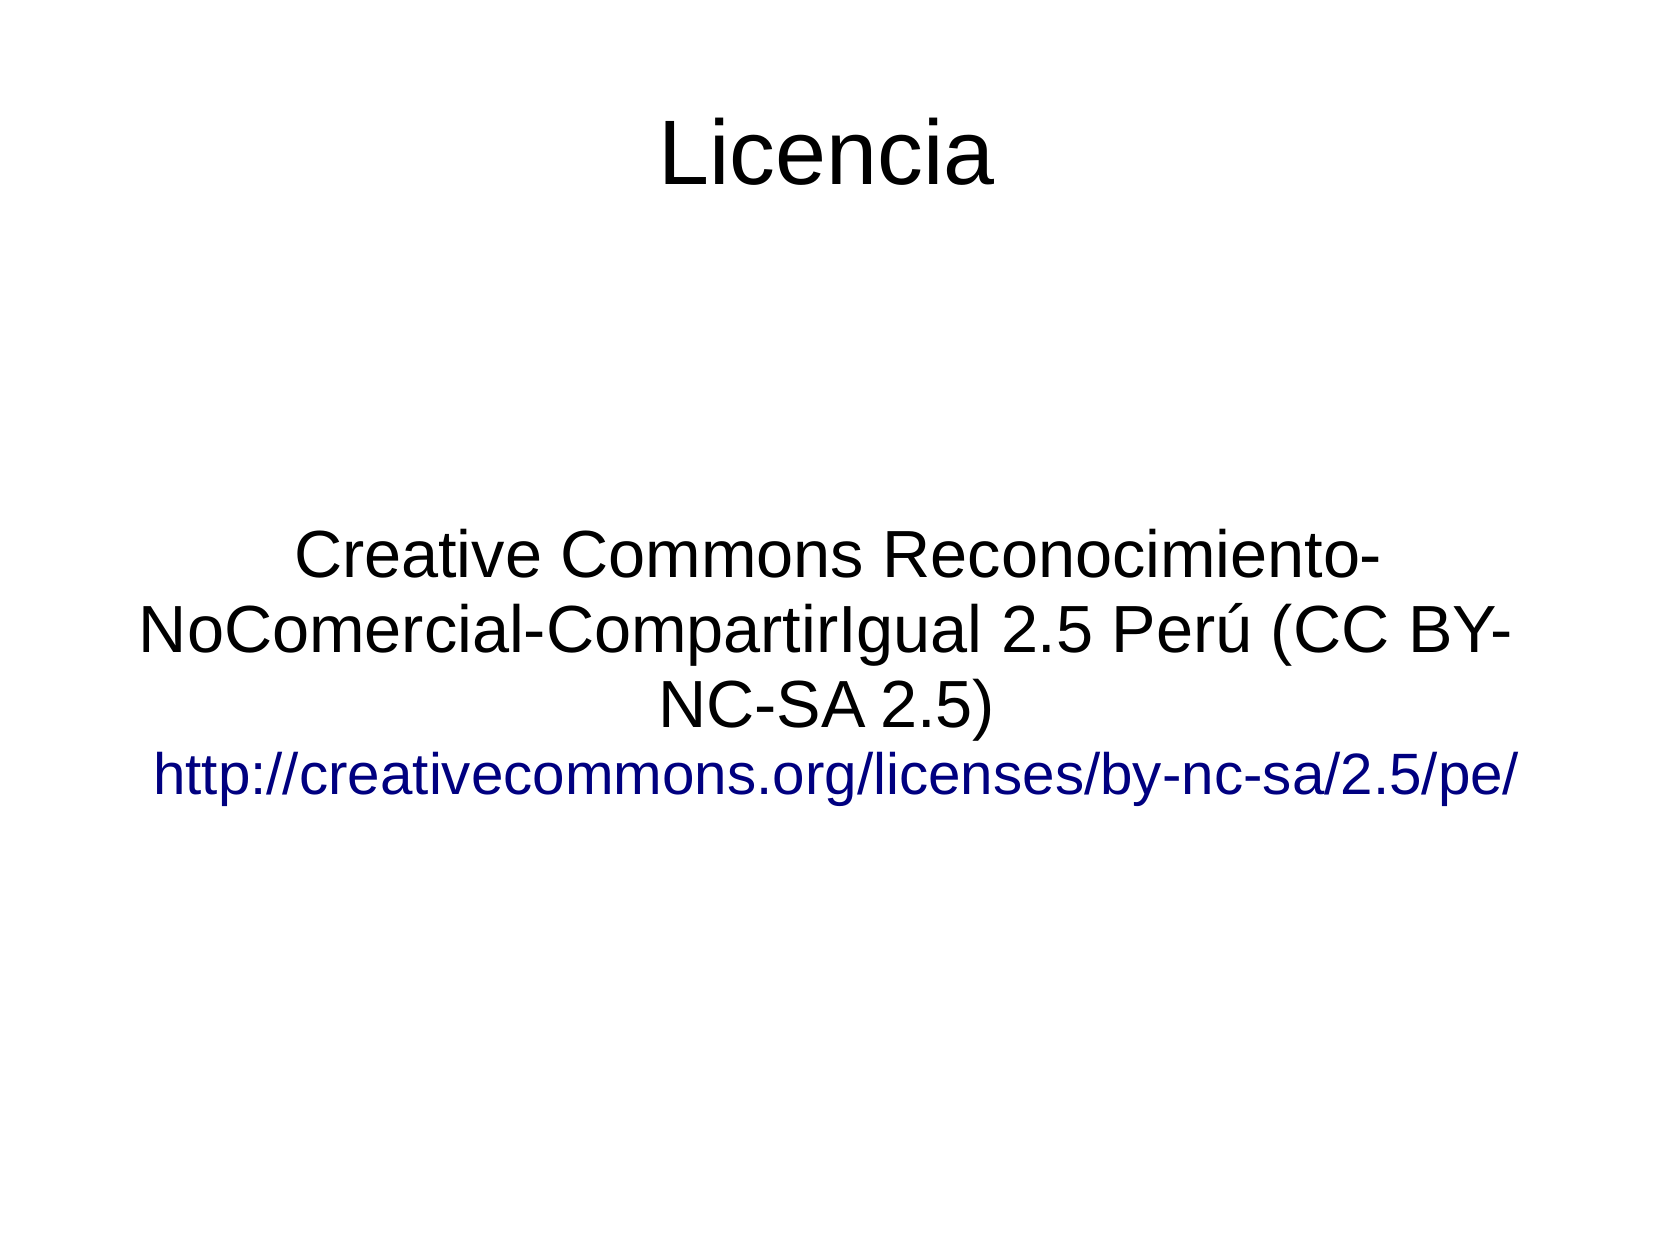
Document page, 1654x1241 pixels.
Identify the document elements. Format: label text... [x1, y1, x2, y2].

title Licencia [82, 49, 1571, 257]
subtitle Creative Commons Reconocimiento-NoComercial-CompartirIgual 2.5 Perú (CC BY-NC-SA 2.5) http://creativecommons.org/licenses/by-nc-sa/2.5/pe/ [82, 290, 1571, 1109]
